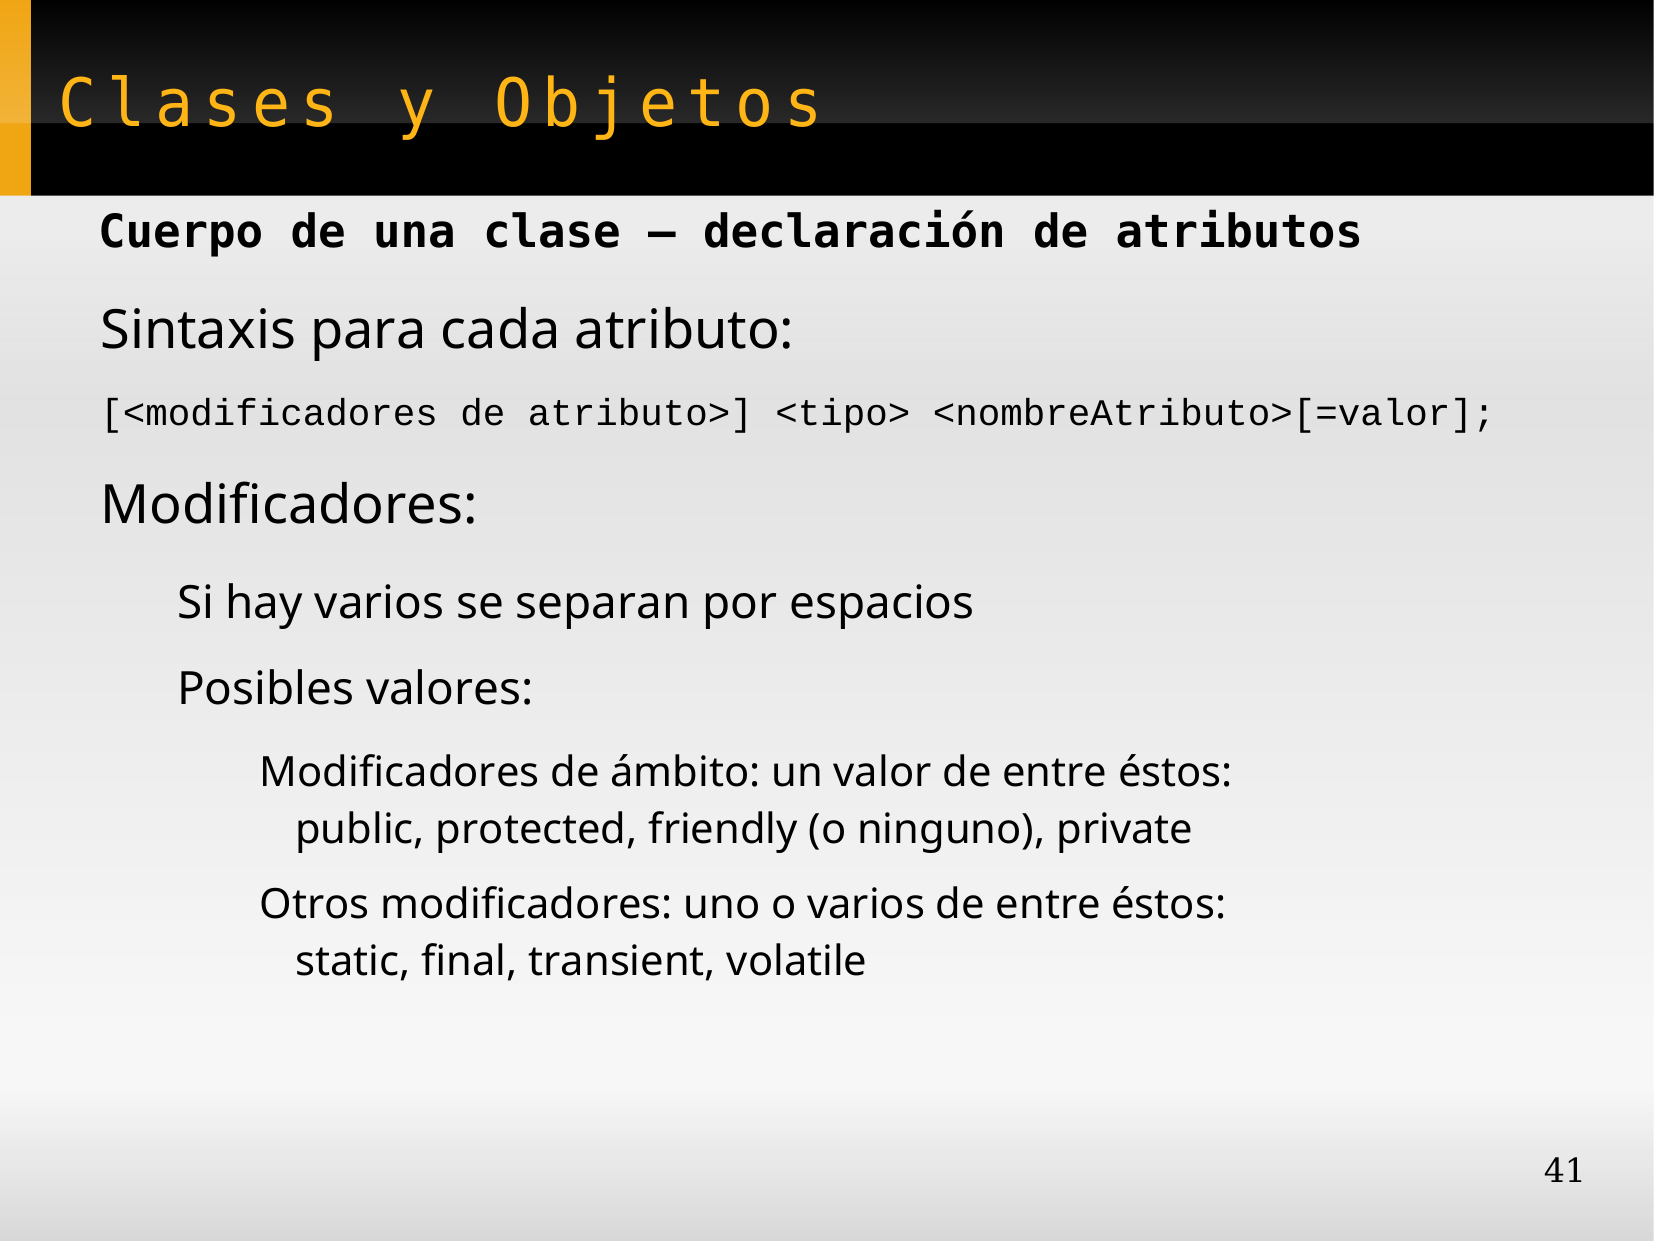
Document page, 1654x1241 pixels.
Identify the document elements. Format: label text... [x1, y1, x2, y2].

list Sintaxis para cada atributo: [<modificadores de atributo>] <tipo> <nombreAtributo>[=valor]; Modificadores: Si hay varios se separan por espacios Posibles valores: Modificadores de ámbito: un valor de entre éstos: public, protected, friendly (o ninguno), private Otros modificadores: uno o varios de entre éstos: static, final, transient, volatile [82, 290, 1571, 1109]
picture [0, 0, 1654, 1241]
title Clases y Objetos [59, 29, 1595, 178]
text_box Cuerpo de una clase – declaración de atributos [83, 197, 1378, 266]
